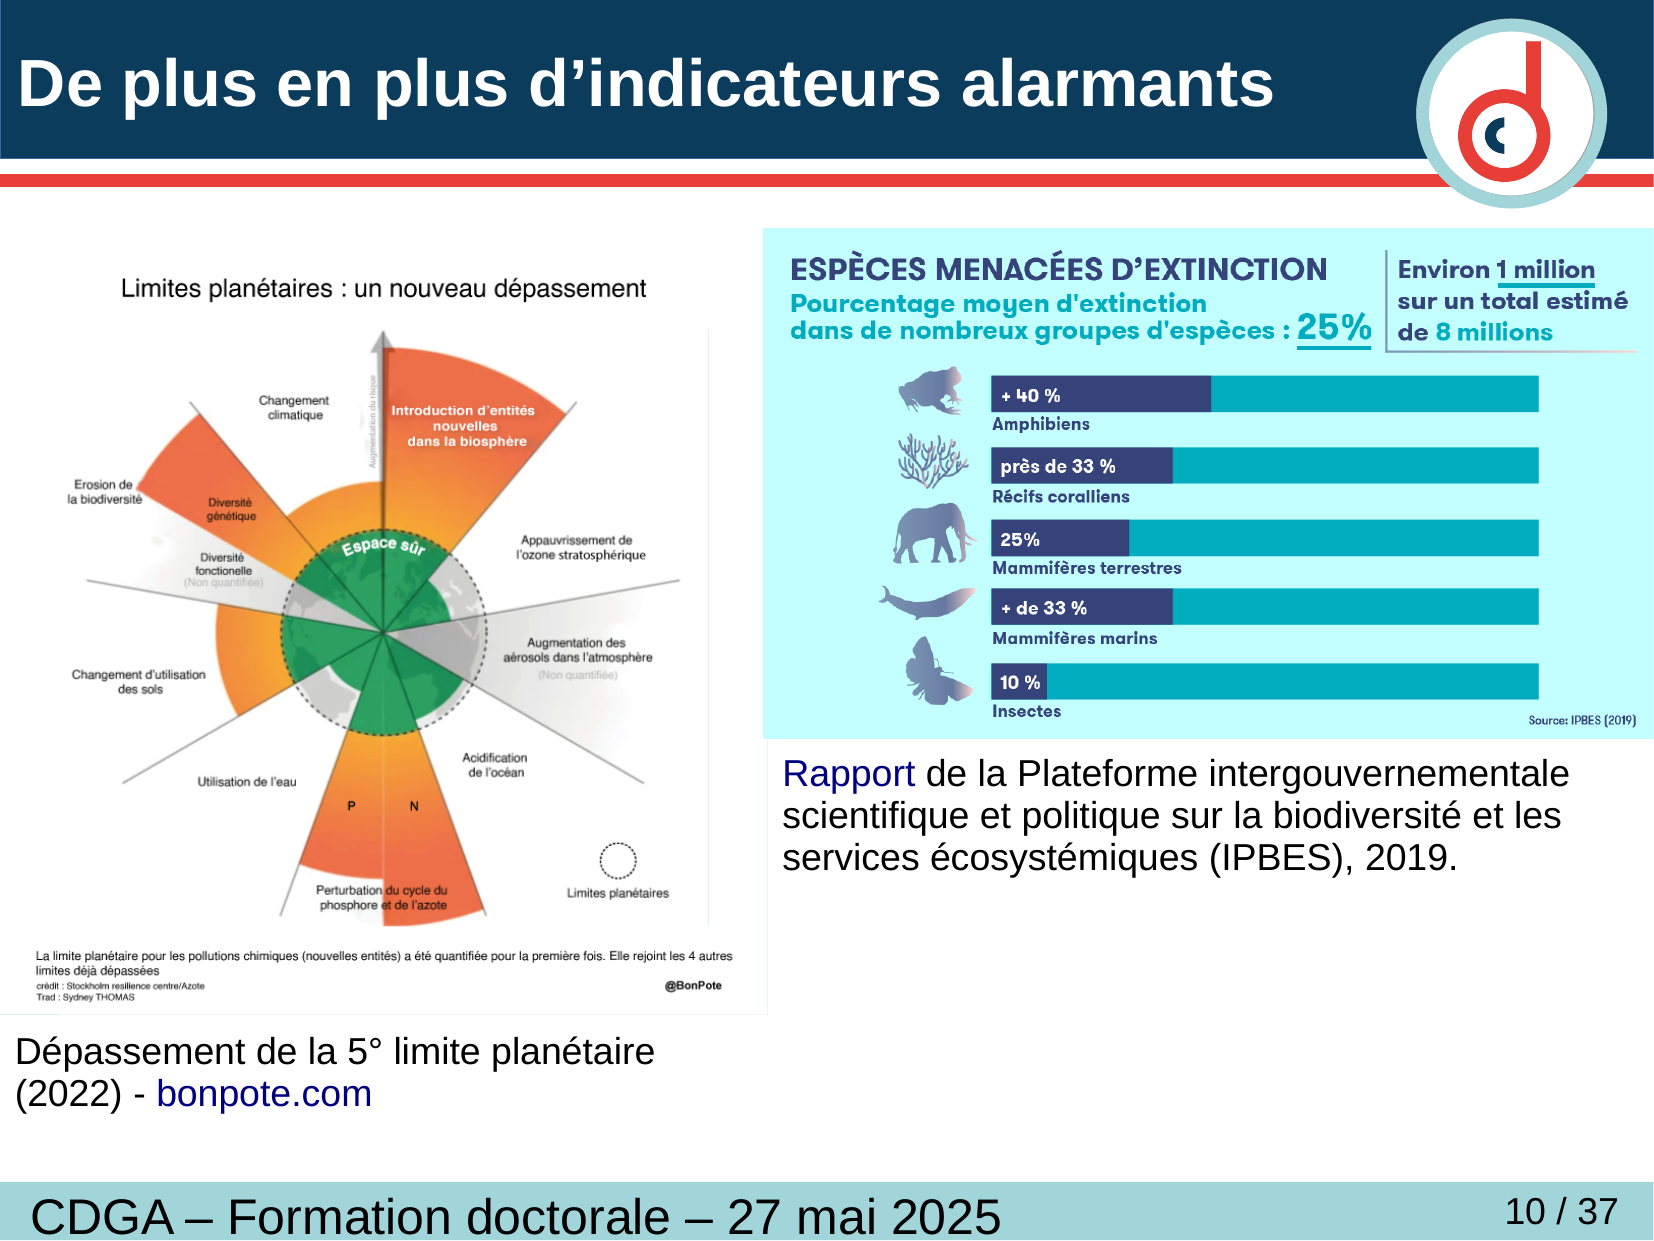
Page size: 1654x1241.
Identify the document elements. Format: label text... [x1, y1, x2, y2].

text_box Dépassement de la 5° limite planétaire (2022) - bonpote.com [0, 1023, 739, 1123]
picture [0, 228, 1654, 1015]
text_box Rapport de la Plateforme intergouvernementale scientifique et politique sur la biodiversité et les services écosystémiques (IPBES), 2019. [767, 745, 1654, 886]
title De plus en plus d’indicateurs alarmants [17, 11, 1412, 159]
